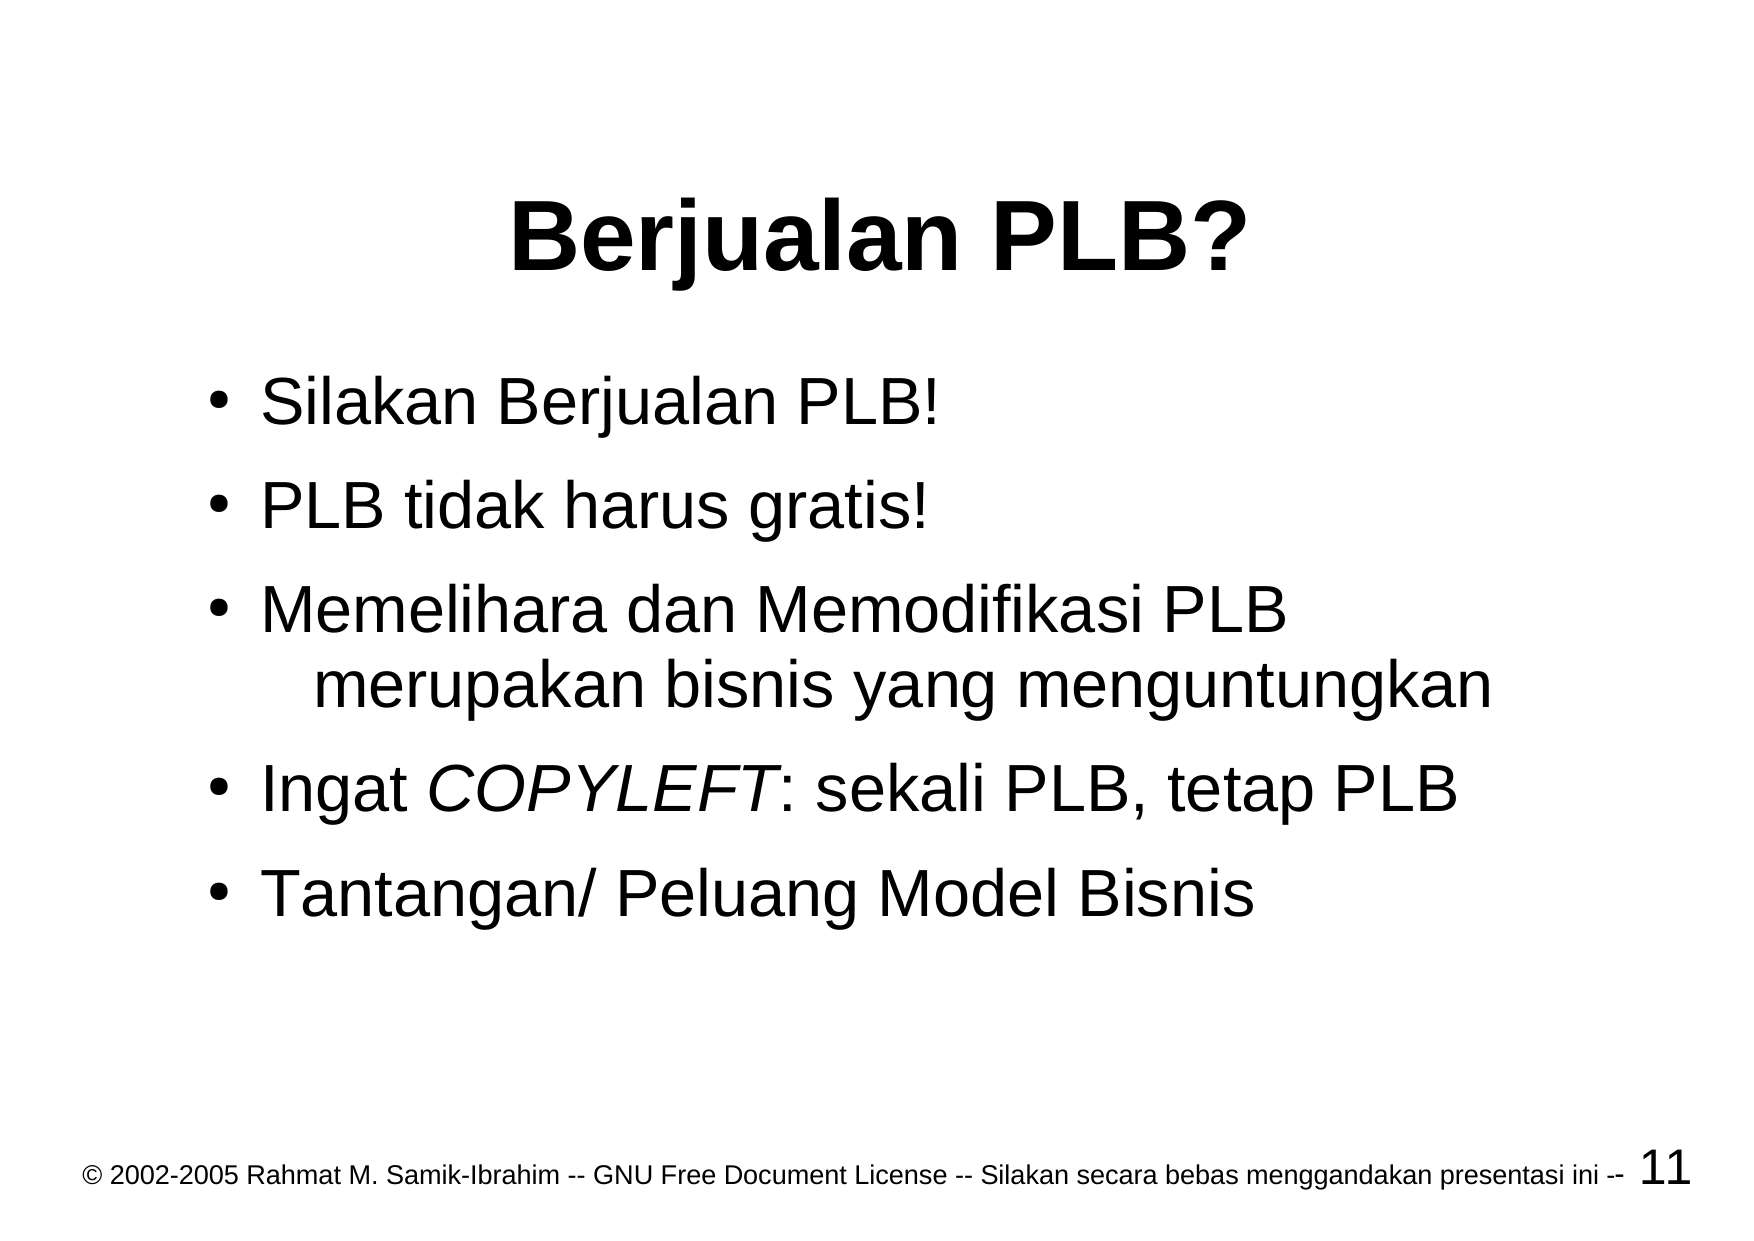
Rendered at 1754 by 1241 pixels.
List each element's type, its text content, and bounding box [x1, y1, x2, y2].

title Berjualan PLB? [171, 139, 1589, 332]
list Silakan Berjualan PLB! PLB tidak harus gratis! Memelihara dan Memodifikasi PLB merupakan bisnis yang menguntungkan Ingat COPYLEFT: sekali PLB, tetap PLB Tantangan/ Peluang Model Bisnis [171, 363, 1589, 1090]
